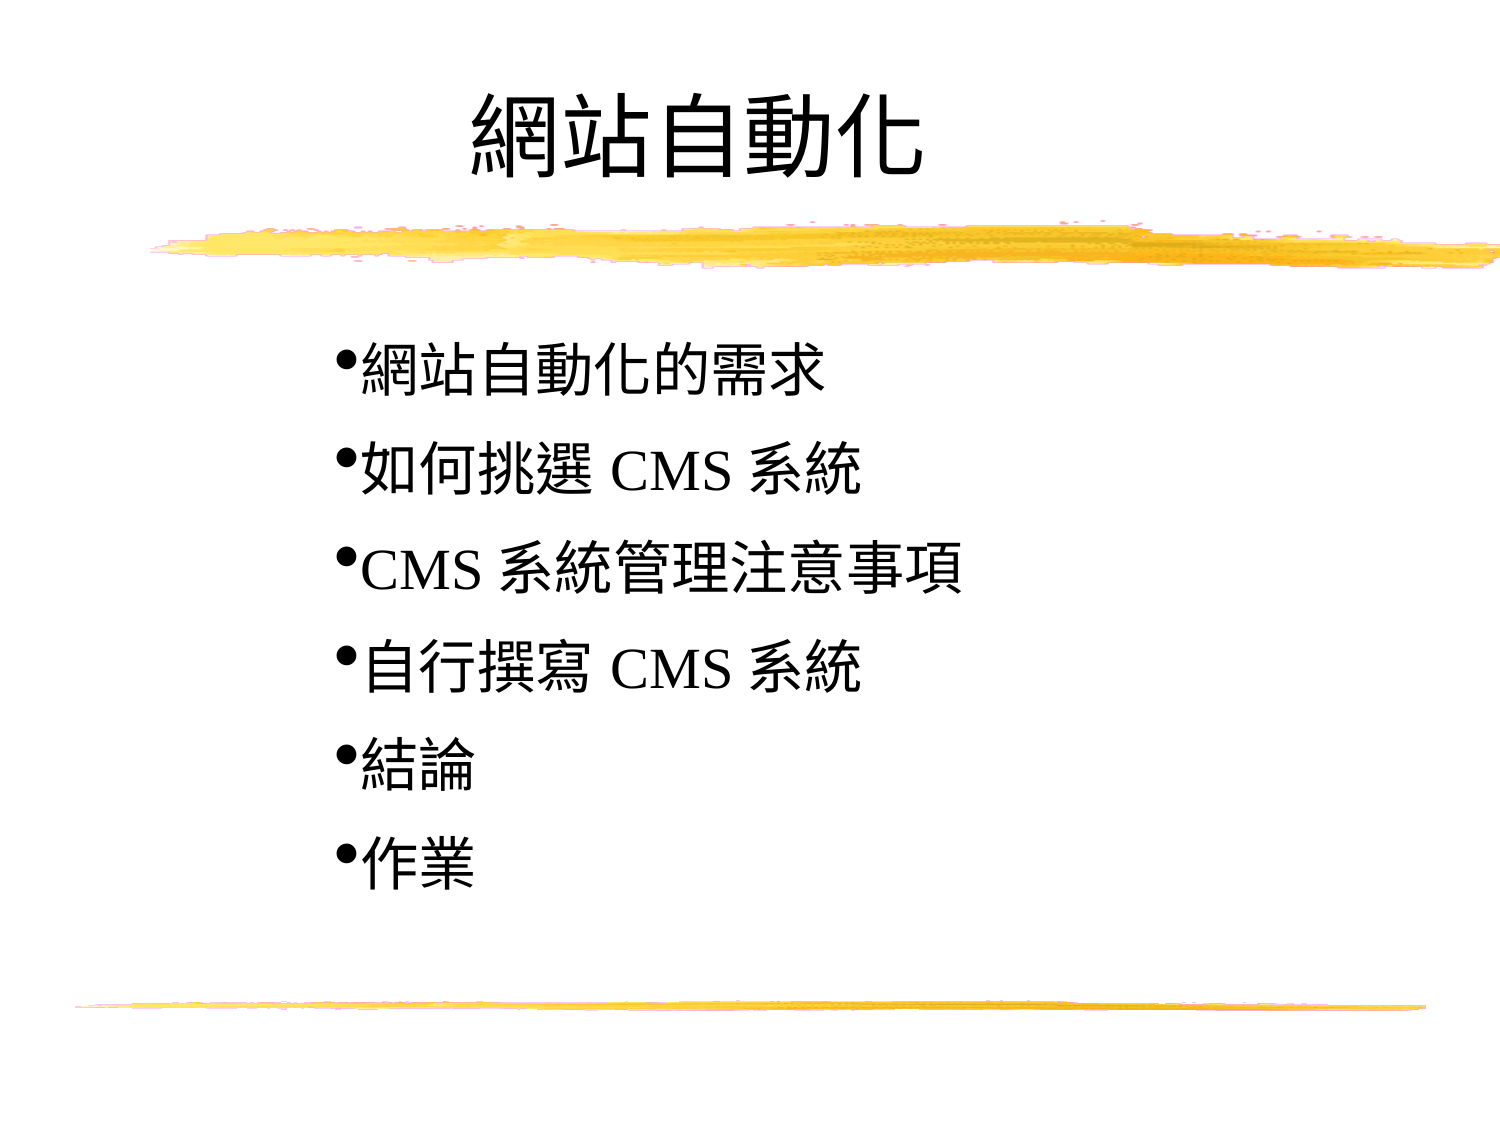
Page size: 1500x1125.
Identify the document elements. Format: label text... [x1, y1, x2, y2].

title 網站自動化 [66, 30, 1342, 231]
picture [75, 999, 1426, 1013]
list 網站自動化的需求 如何挑選CMS系統 CMS系統管理注意事項 自行撰寫CMS系統 結論 作業 [336, 324, 1211, 939]
picture [150, 215, 1500, 279]
